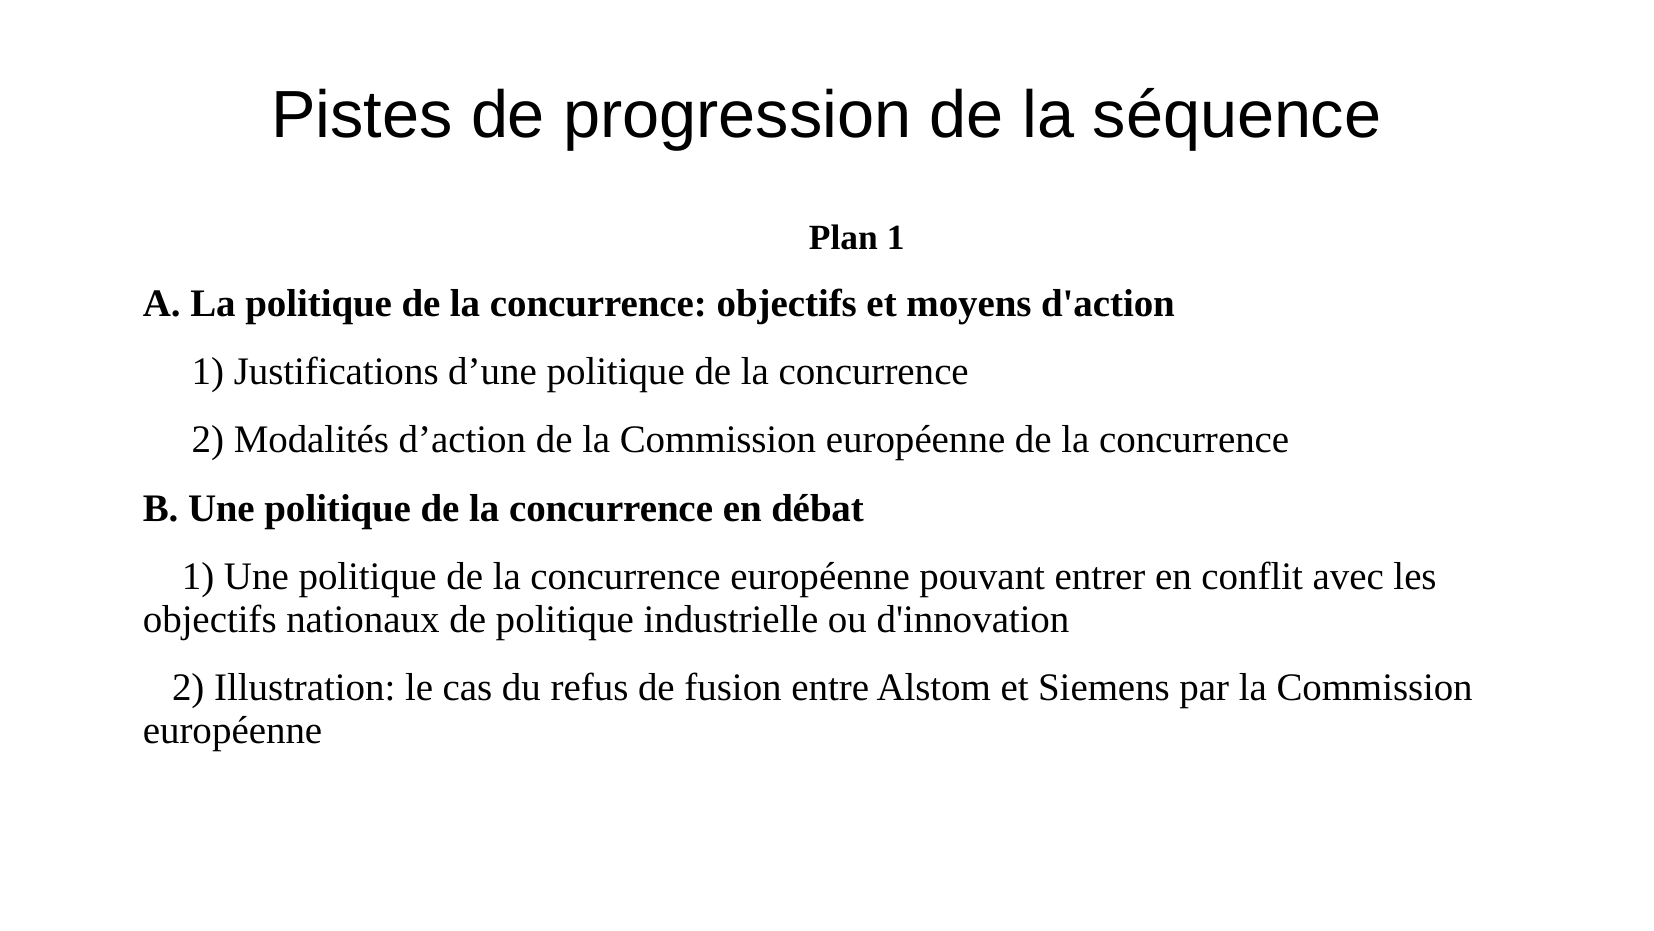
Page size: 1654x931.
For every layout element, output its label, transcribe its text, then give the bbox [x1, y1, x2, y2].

list Plan 1 A. La politique de la concurrence: objectifs et moyens d'action 1) Justifications d’une politique de la concurrence 2) Modalités d’action de la Commission européenne de la concurrence B. Une politique de la concurrence en débat 1) Une politique de la concurrence européenne pouvant entrer en conflit avec les objectifs nationaux de politique industrielle ou d'innovation 2) Illustration: le cas du refus de fusion entre Alstom et Siemens par la Commission européenne [82, 217, 1571, 758]
title Pistes de progression de la séquence [82, 37, 1571, 193]
